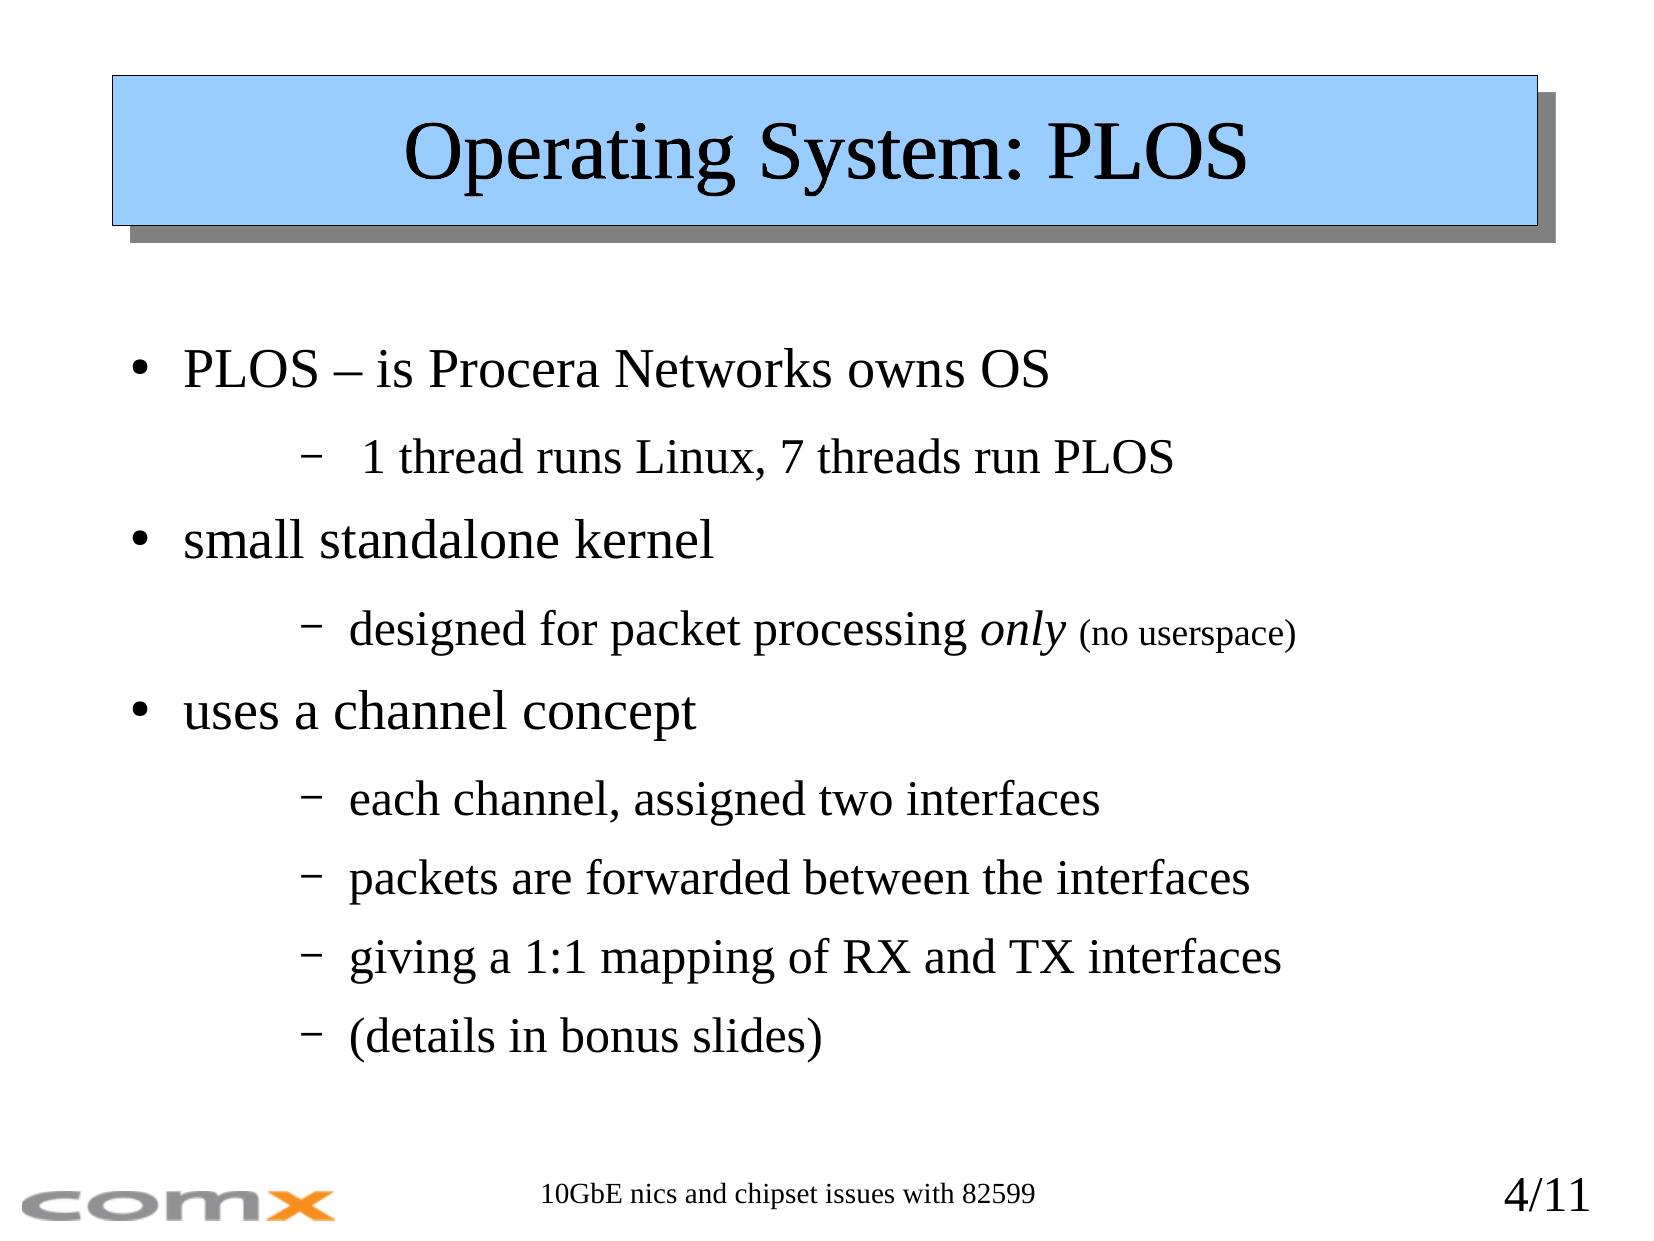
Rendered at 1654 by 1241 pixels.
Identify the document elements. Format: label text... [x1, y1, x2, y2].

list PLOS – is Procera Networks owns OS 1 thread runs Linux, 7 threads run PLOS small standalone kernel designed for packet processing only (no userspace) uses a channel concept each channel, assigned two interfaces packets are forwarded between the interfaces giving a 1:1 mapping of RX and TX interfaces (details in bonus slides) [112, 337, 1538, 1112]
picture [21, 1191, 335, 1221]
title Operating System: PLOS [116, 90, 1538, 211]
